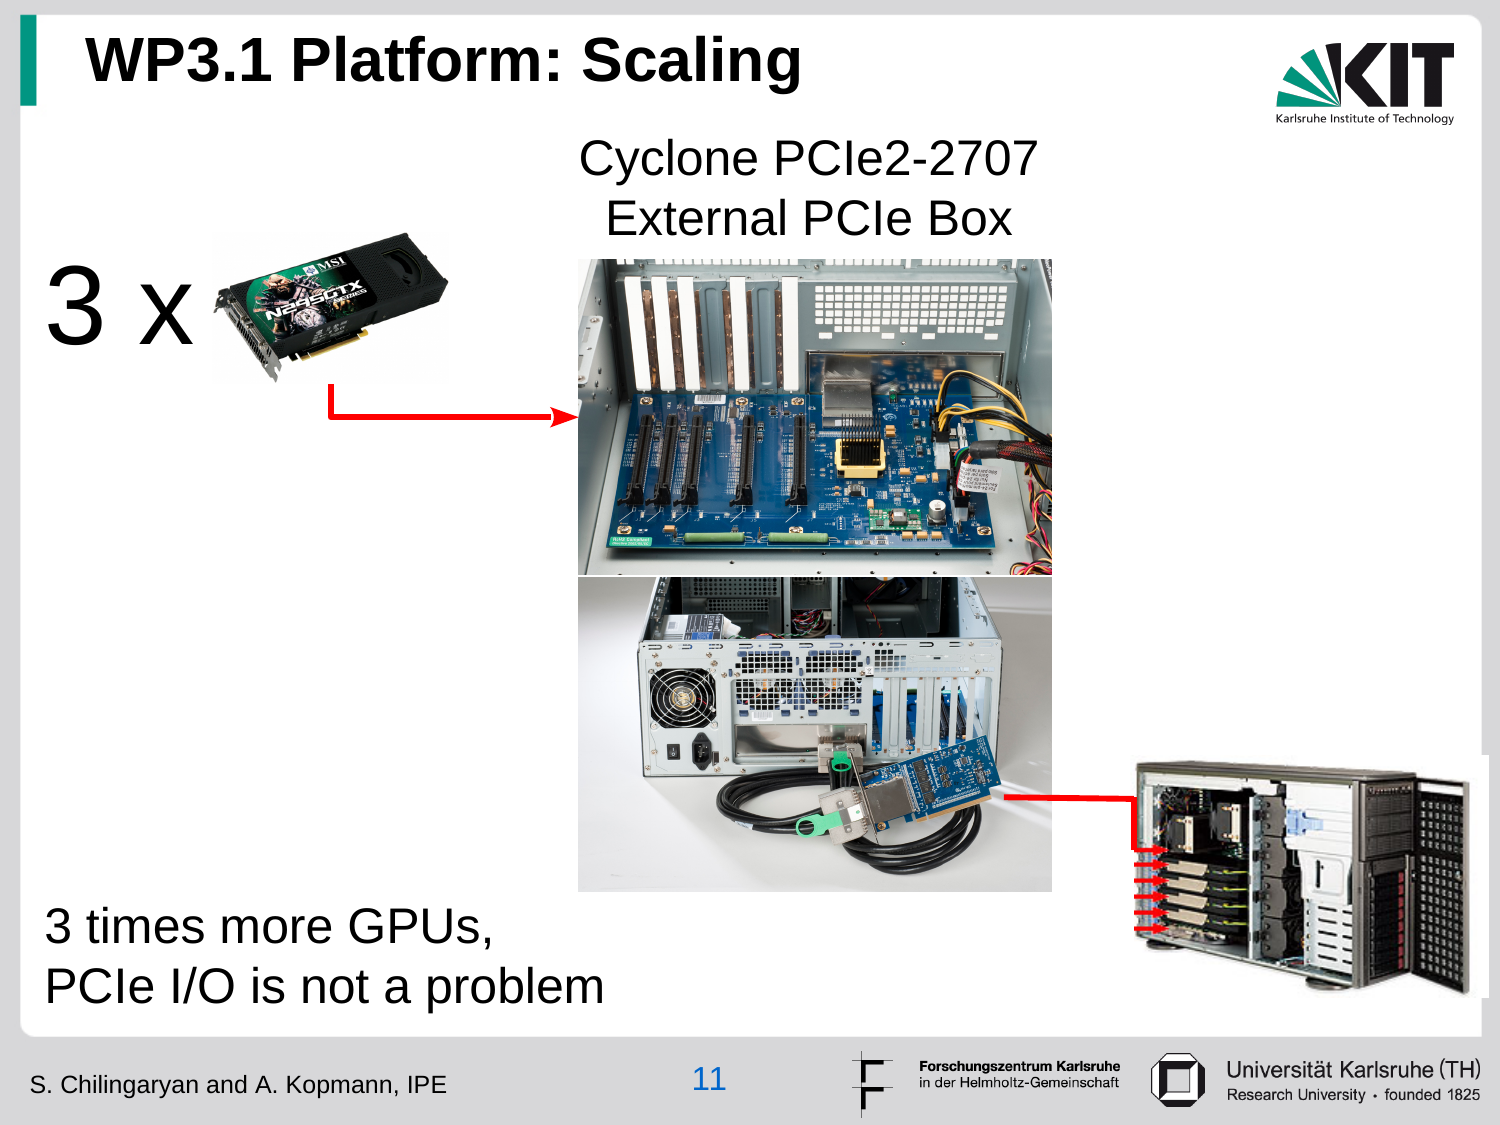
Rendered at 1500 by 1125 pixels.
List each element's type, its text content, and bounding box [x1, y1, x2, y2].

text_box [1052, 790, 1134, 795]
text_box 3 times more GPUs, PCIe I/O is not a problem [29, 885, 680, 1021]
text_box [986, 801, 1134, 968]
text_box Cyclone PCIe2-2707 External PCIe Box [484, 118, 1134, 253]
title WP3.1 Platform: Scaling [85, 0, 1141, 125]
text_box 3 x [29, 224, 237, 375]
picture [0, 0, 1500, 1125]
